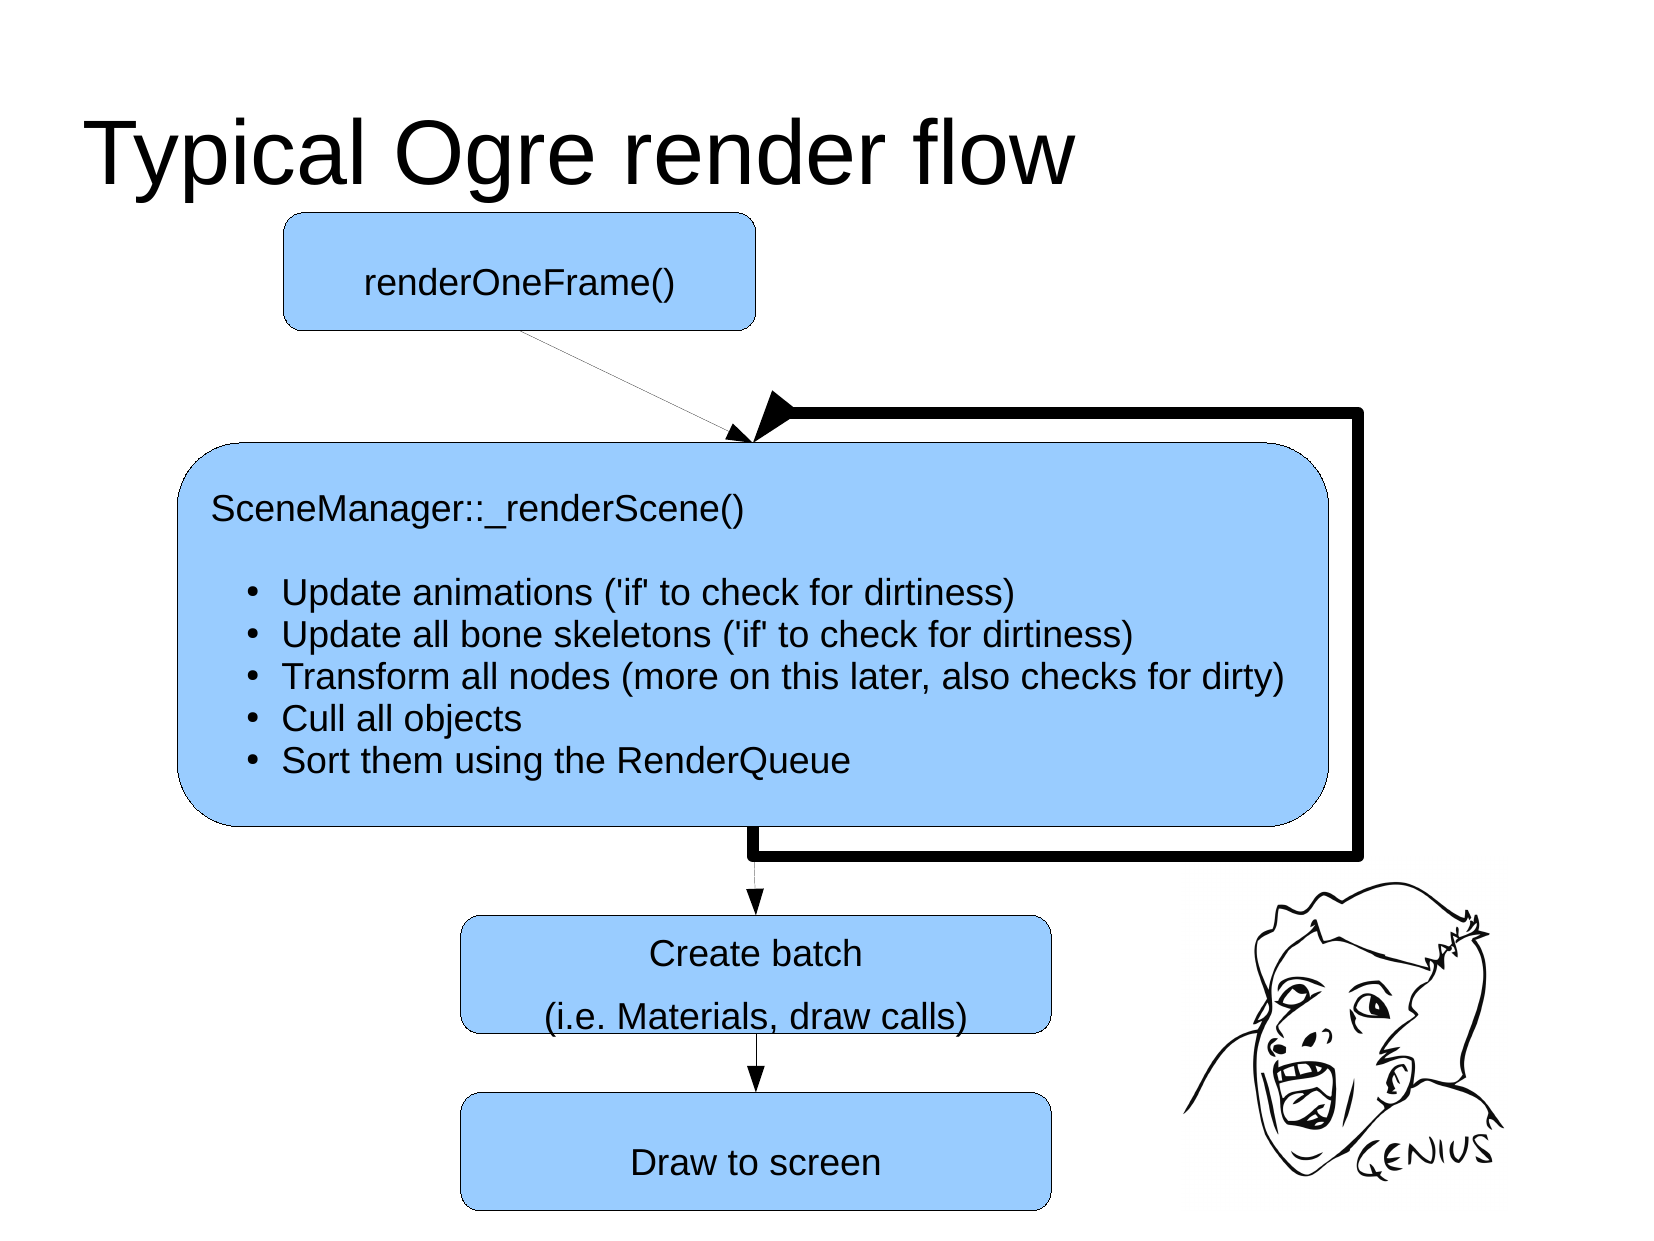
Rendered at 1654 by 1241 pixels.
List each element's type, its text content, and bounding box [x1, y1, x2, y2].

text_box Draw to screen [460, 1092, 1052, 1211]
text_box renderOneFrame() [283, 212, 756, 331]
text_box Create batch (i.e. Materials, draw calls) [460, 915, 1052, 1034]
text_box SceneManager::_renderScene() Update animations ('if' to check for dirtiness) Update all bone skeletons ('if' to check for dirtiness) Transform all nodes (more on this later, also checks for dirty) Cull all objects Sort them using the RenderQueue [177, 442, 1329, 827]
title Typical Ogre render flow [82, 49, 1571, 257]
picture [1181, 856, 1508, 1211]
